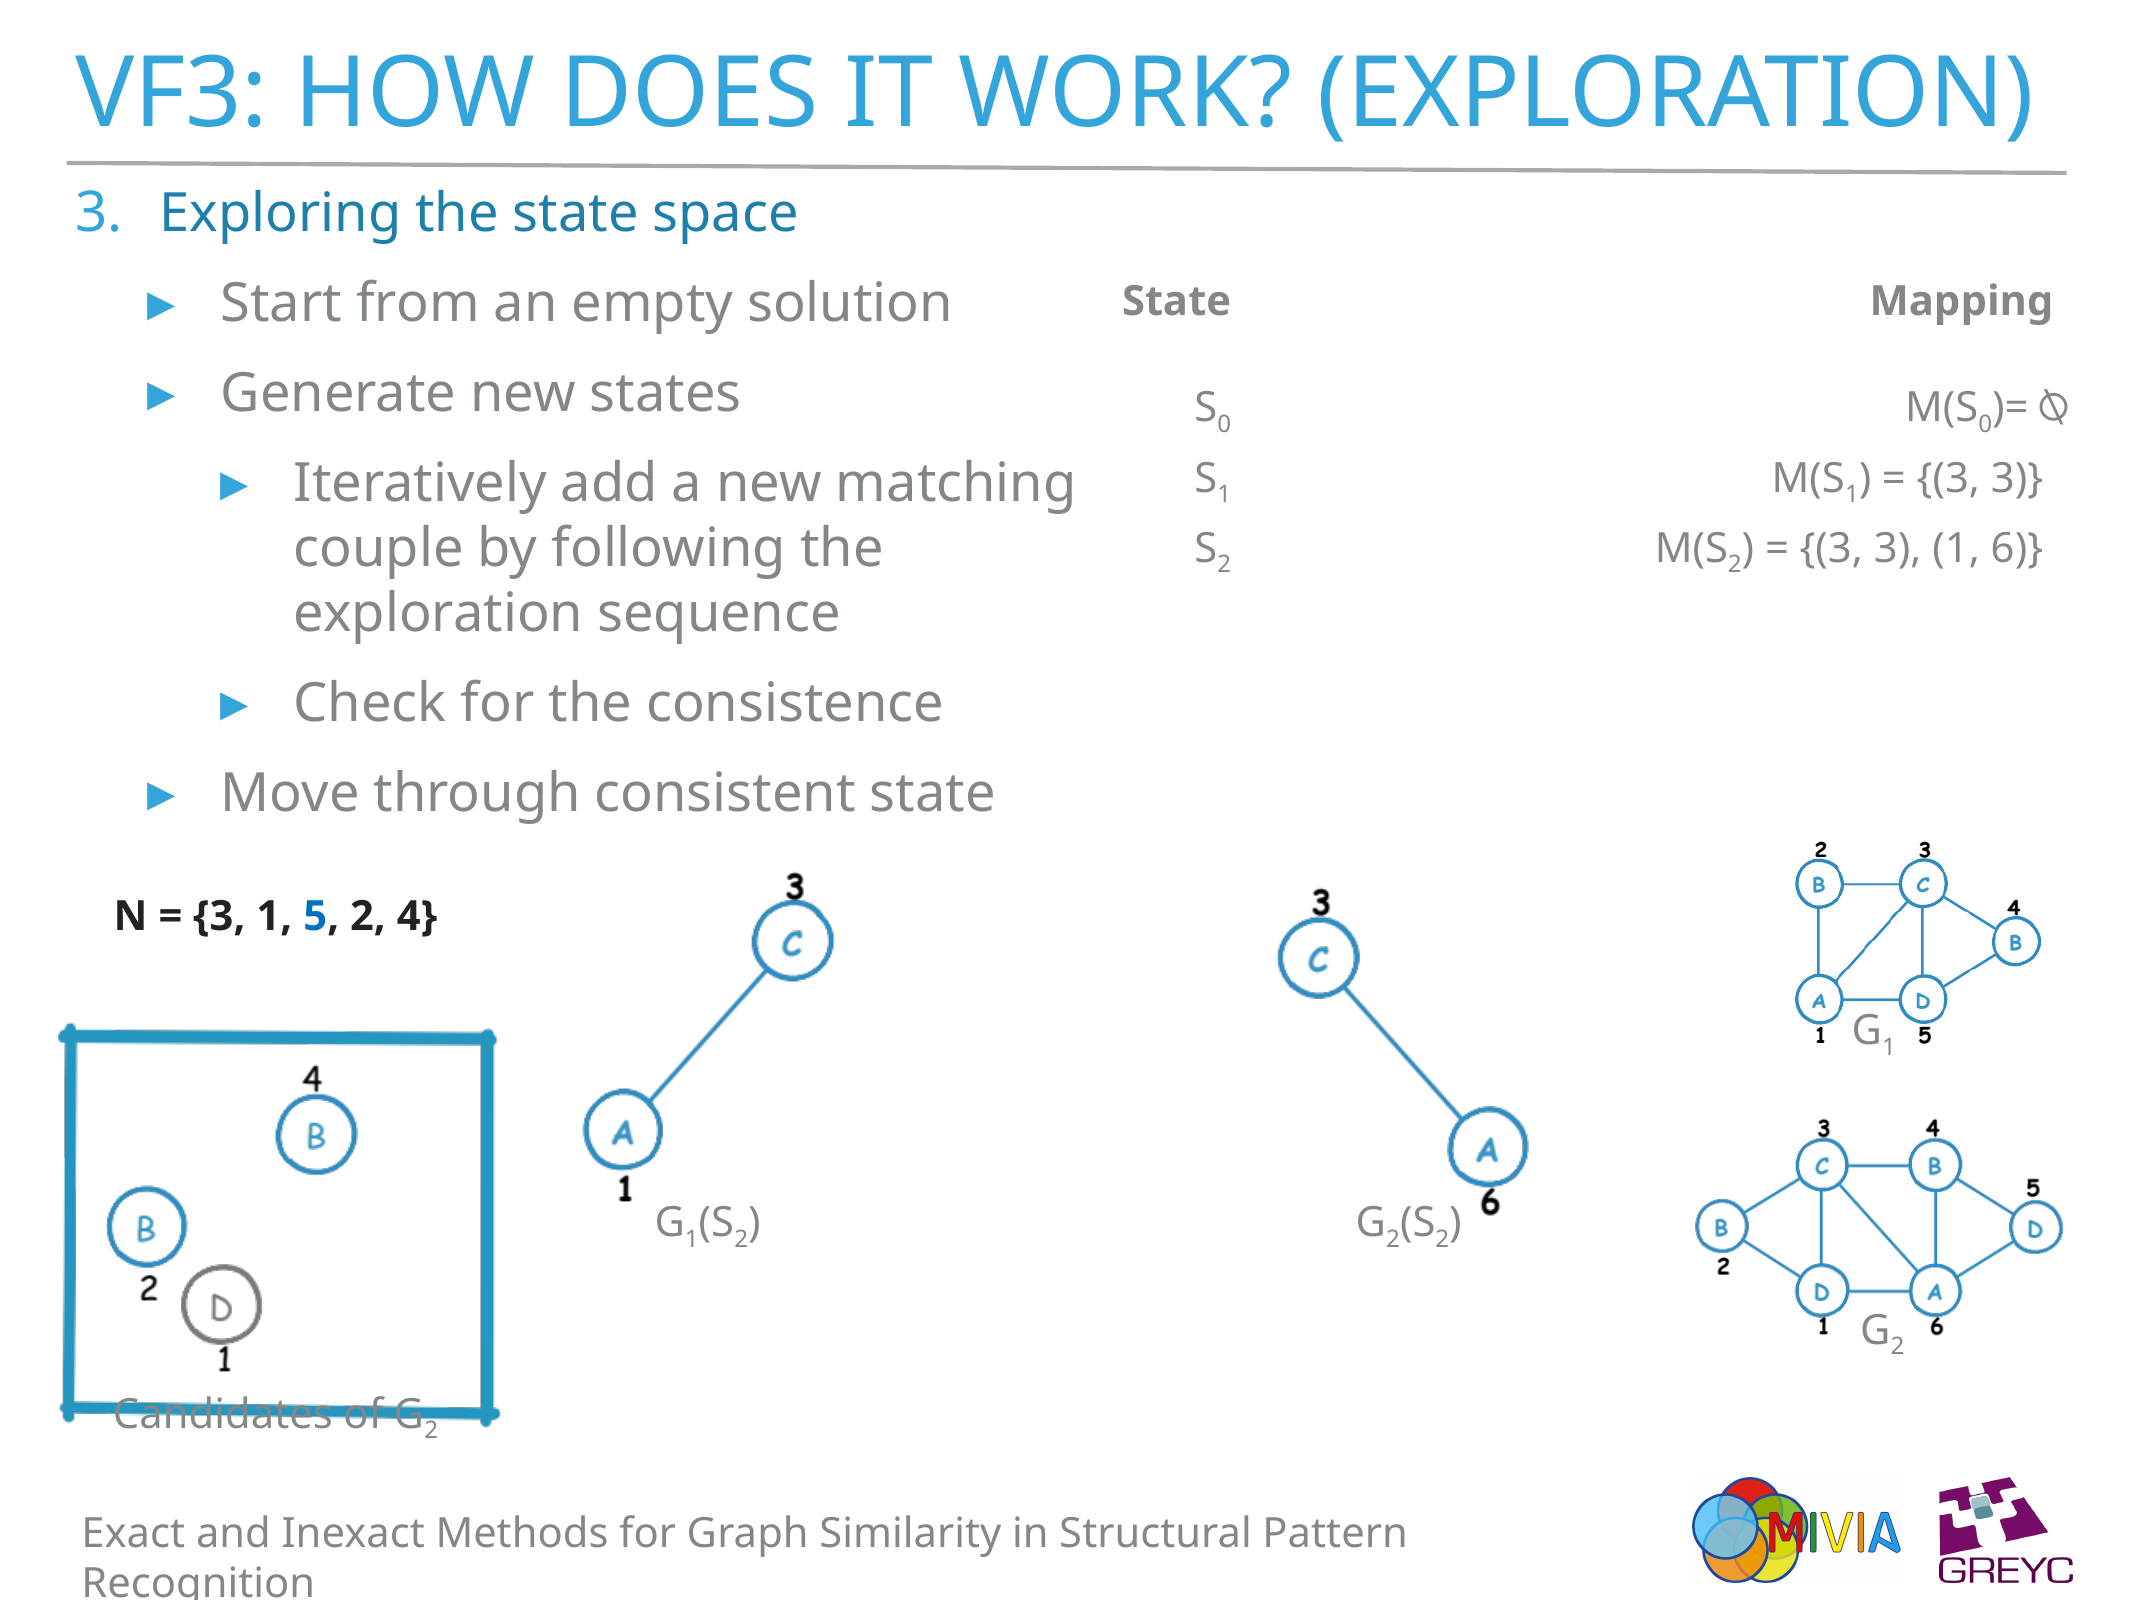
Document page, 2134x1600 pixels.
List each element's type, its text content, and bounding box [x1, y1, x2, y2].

table_cell [1099, 798, 1246, 868]
table_header State [1099, 271, 1246, 375]
table_header Mapping [1246, 271, 2069, 375]
table_cell S1 [1099, 445, 1246, 515]
table_cell M(S2) = {(3, 3), (1, 6)} [1246, 515, 2069, 585]
table_cell M(S1) = {(3, 3)} [1246, 445, 2069, 515]
picture [1786, 826, 2046, 1053]
text_box Exploring the state space Start from an empty solution Generate new states Iteratively add a new matching couple by following the exploration sequence Check for the consistence Move through consistent state [66, 168, 1154, 855]
picture [1692, 1477, 1902, 1583]
table_cell [1099, 585, 1246, 656]
table_cell [1099, 727, 1246, 798]
text_box Candidates of G2 [104, 1378, 447, 1453]
picture [1686, 1103, 2069, 1349]
table_cell M(S0)=⍉ [1246, 375, 2069, 445]
picture [569, 855, 1539, 1235]
table_cell S0 [1099, 375, 1246, 445]
table_cell [1246, 798, 2069, 868]
text_box N = {3, 1, 5, 2, 4} [105, 880, 446, 948]
text_box G1(S2) [646, 1186, 770, 1261]
table_cell [1246, 656, 2069, 727]
title VF3: HoW DOES IT WORK? (EXPLORATION) [66, 41, 2046, 161]
text_box G2(S2) [1347, 1186, 1471, 1261]
table_cell S2 [1099, 515, 1246, 585]
text_box G1 [1843, 994, 1905, 1069]
table_cell [1246, 727, 2069, 798]
table_cell [1099, 656, 1246, 727]
table_cell [1246, 585, 2069, 656]
picture [35, 1002, 519, 1445]
text_box G2 [1851, 1294, 1913, 1368]
picture [1939, 1477, 2073, 1583]
